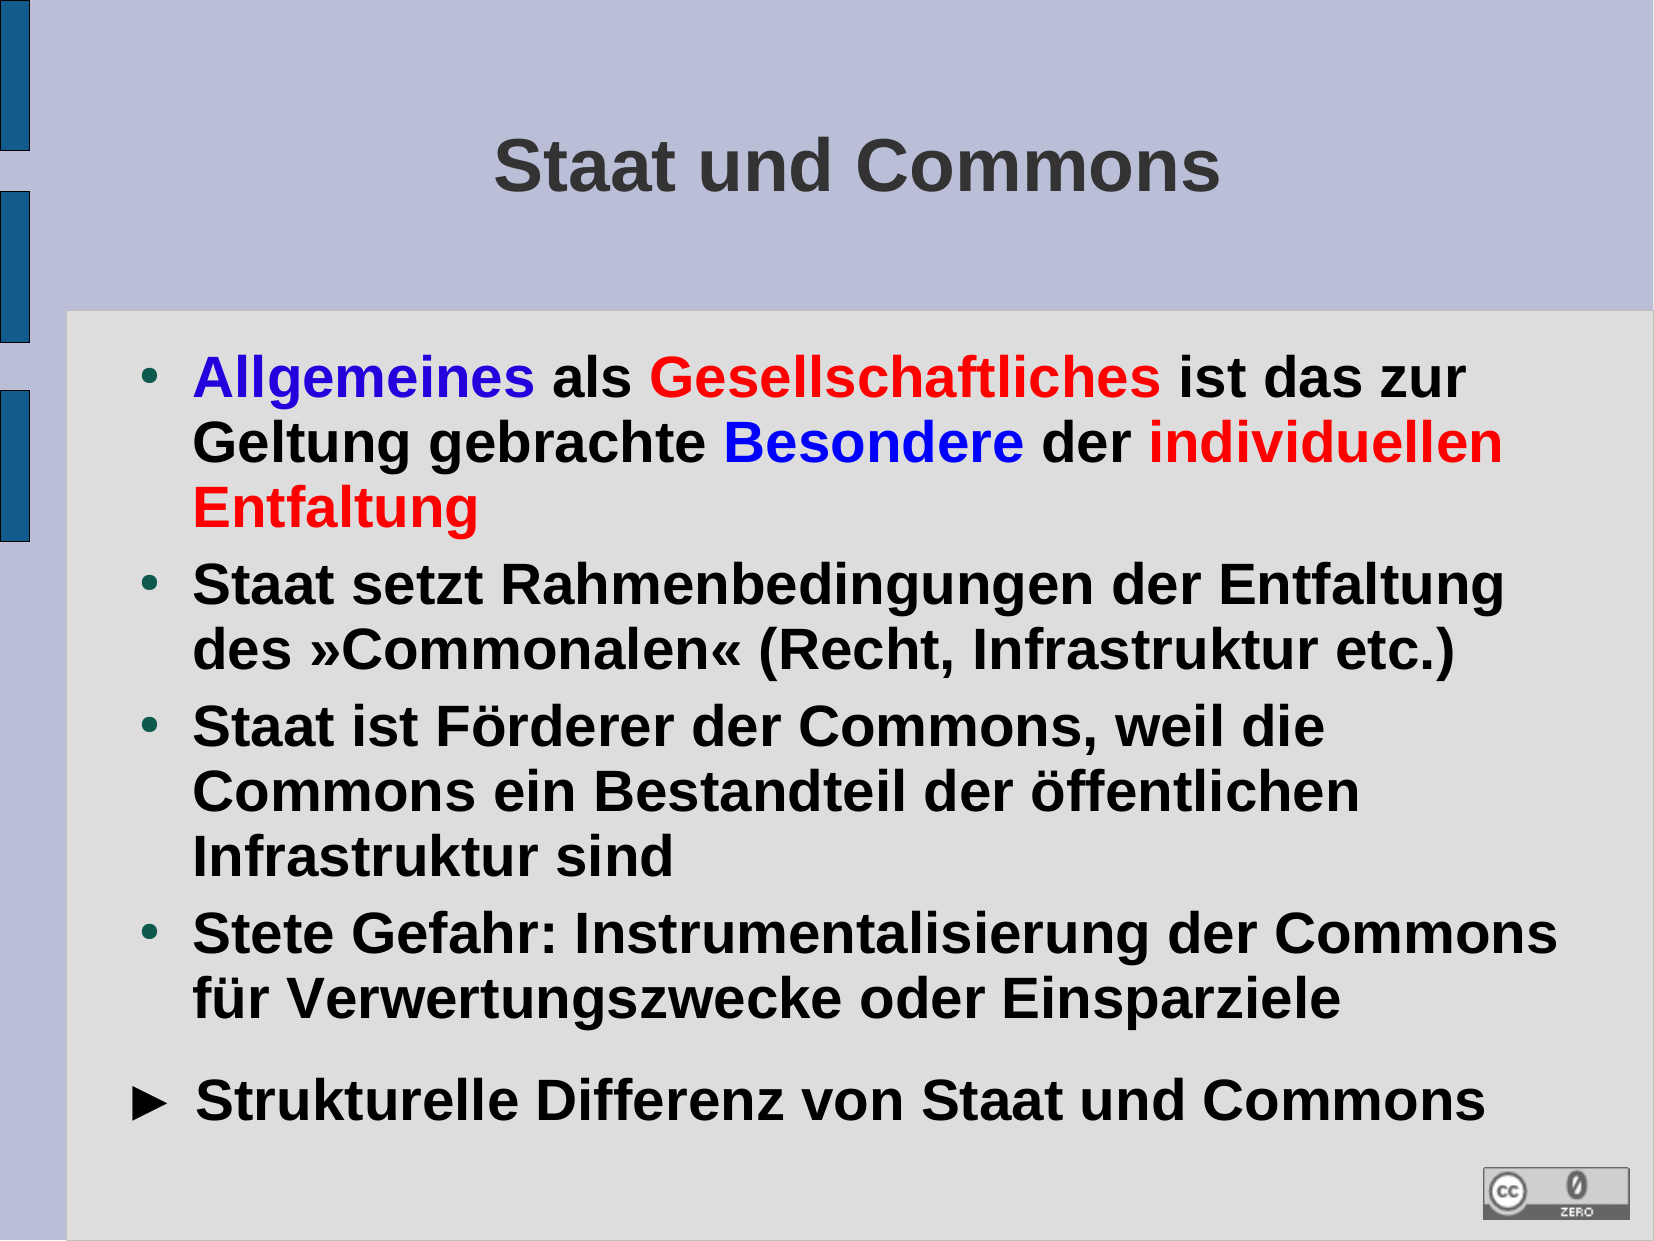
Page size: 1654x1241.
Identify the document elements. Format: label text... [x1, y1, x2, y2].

title Staat und Commons [121, 68, 1595, 262]
picture [1483, 1167, 1630, 1220]
list Allgemeines als Gesellschaftliches ist das zur Geltung gebrachte Besondere der individuellen Entfaltung Staat setzt Rahmenbedingungen der Entfaltung des »Commonalen« (Recht, Infrastruktur etc.) Staat ist Förderer der Commons, weil die Commons ein Bestandteil der öffentlichen Infrastruktur sind Stete Gefahr: Instrumentalisierung der Commons für Verwertungszwecke oder Einsparziele ► Strukturelle Differenz von Staat und Commons [121, 344, 1595, 1137]
